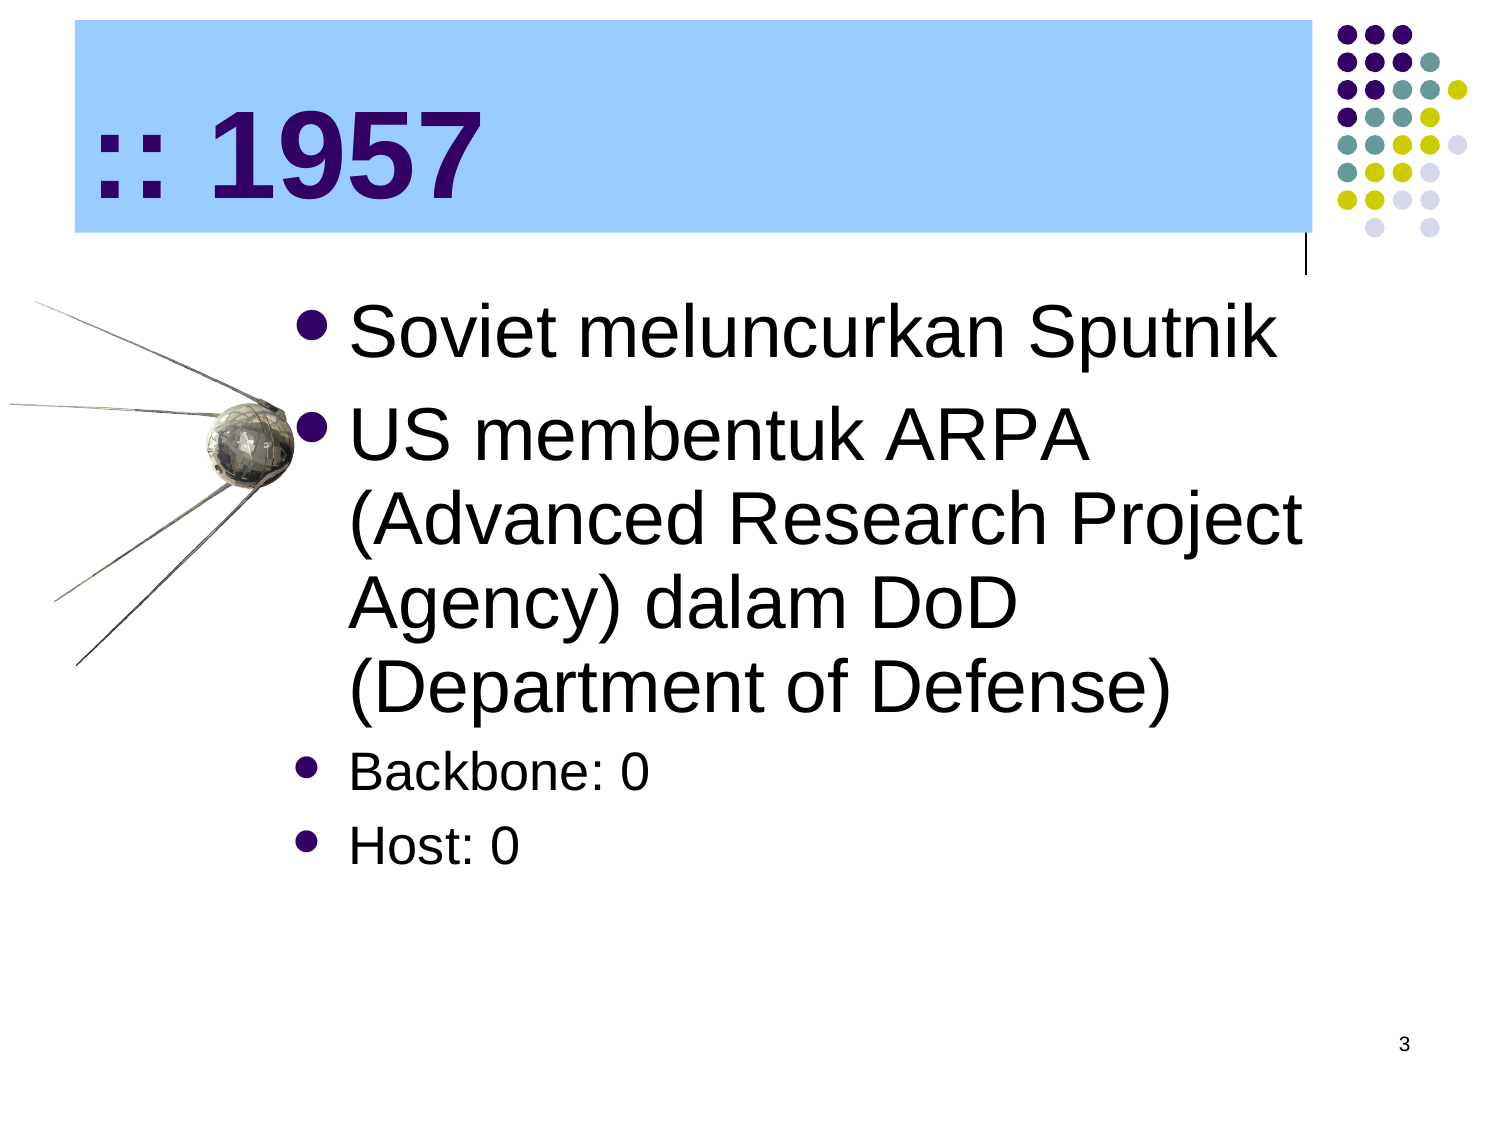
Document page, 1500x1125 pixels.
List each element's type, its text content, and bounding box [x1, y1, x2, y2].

picture [0, 290, 301, 676]
list Soviet meluncurkan Sputnik US membentuk ARPA (Advanced Research Project Agency) dalam DoD (Department of Defense) Backbone: 0 Host: 0 [277, 282, 1341, 1035]
title :: 1957 [74, 20, 1313, 233]
